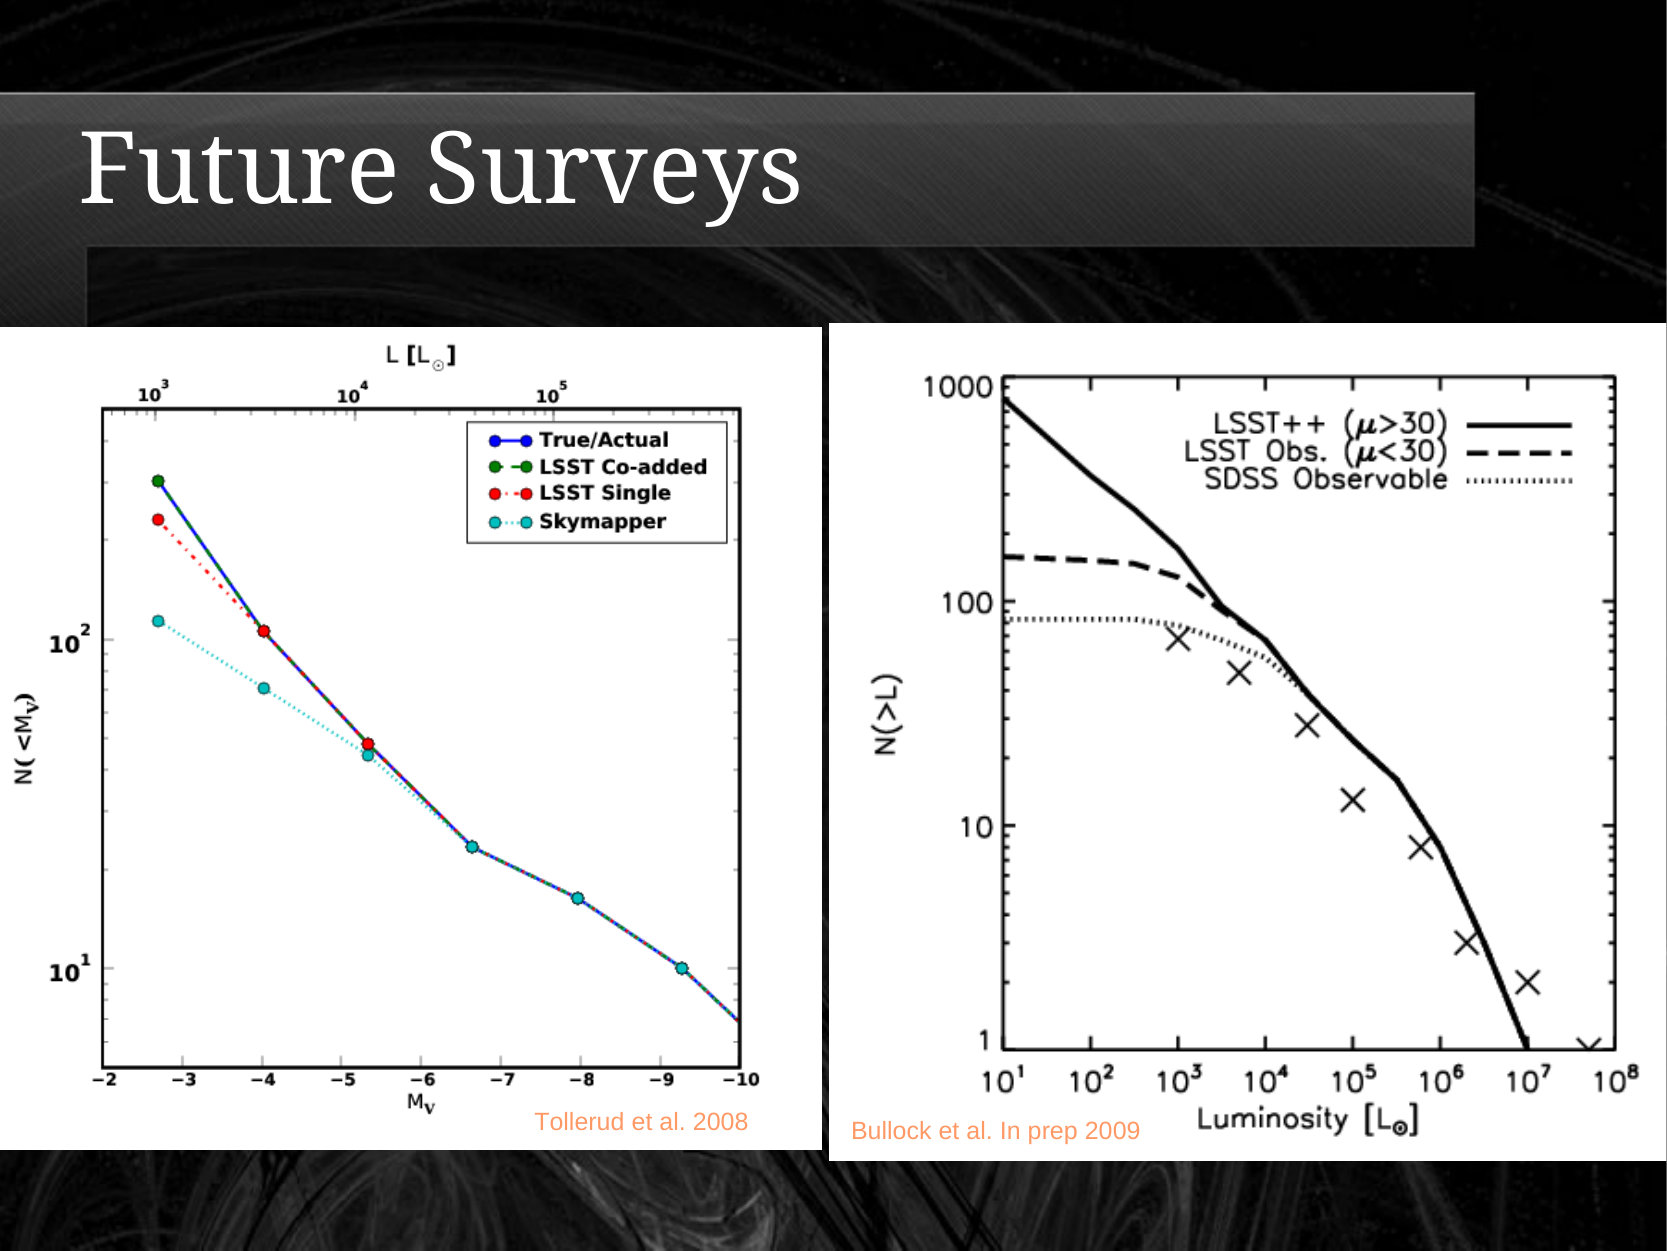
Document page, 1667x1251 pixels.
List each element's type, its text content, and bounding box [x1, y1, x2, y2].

text_box Tollerud et al. 2008 [473, 1071, 810, 1173]
title Future Surveys [78, 99, 1665, 250]
text_box Bullock et al. In prep 2009 [828, 1080, 1165, 1182]
picture [0, 0, 1667, 1251]
